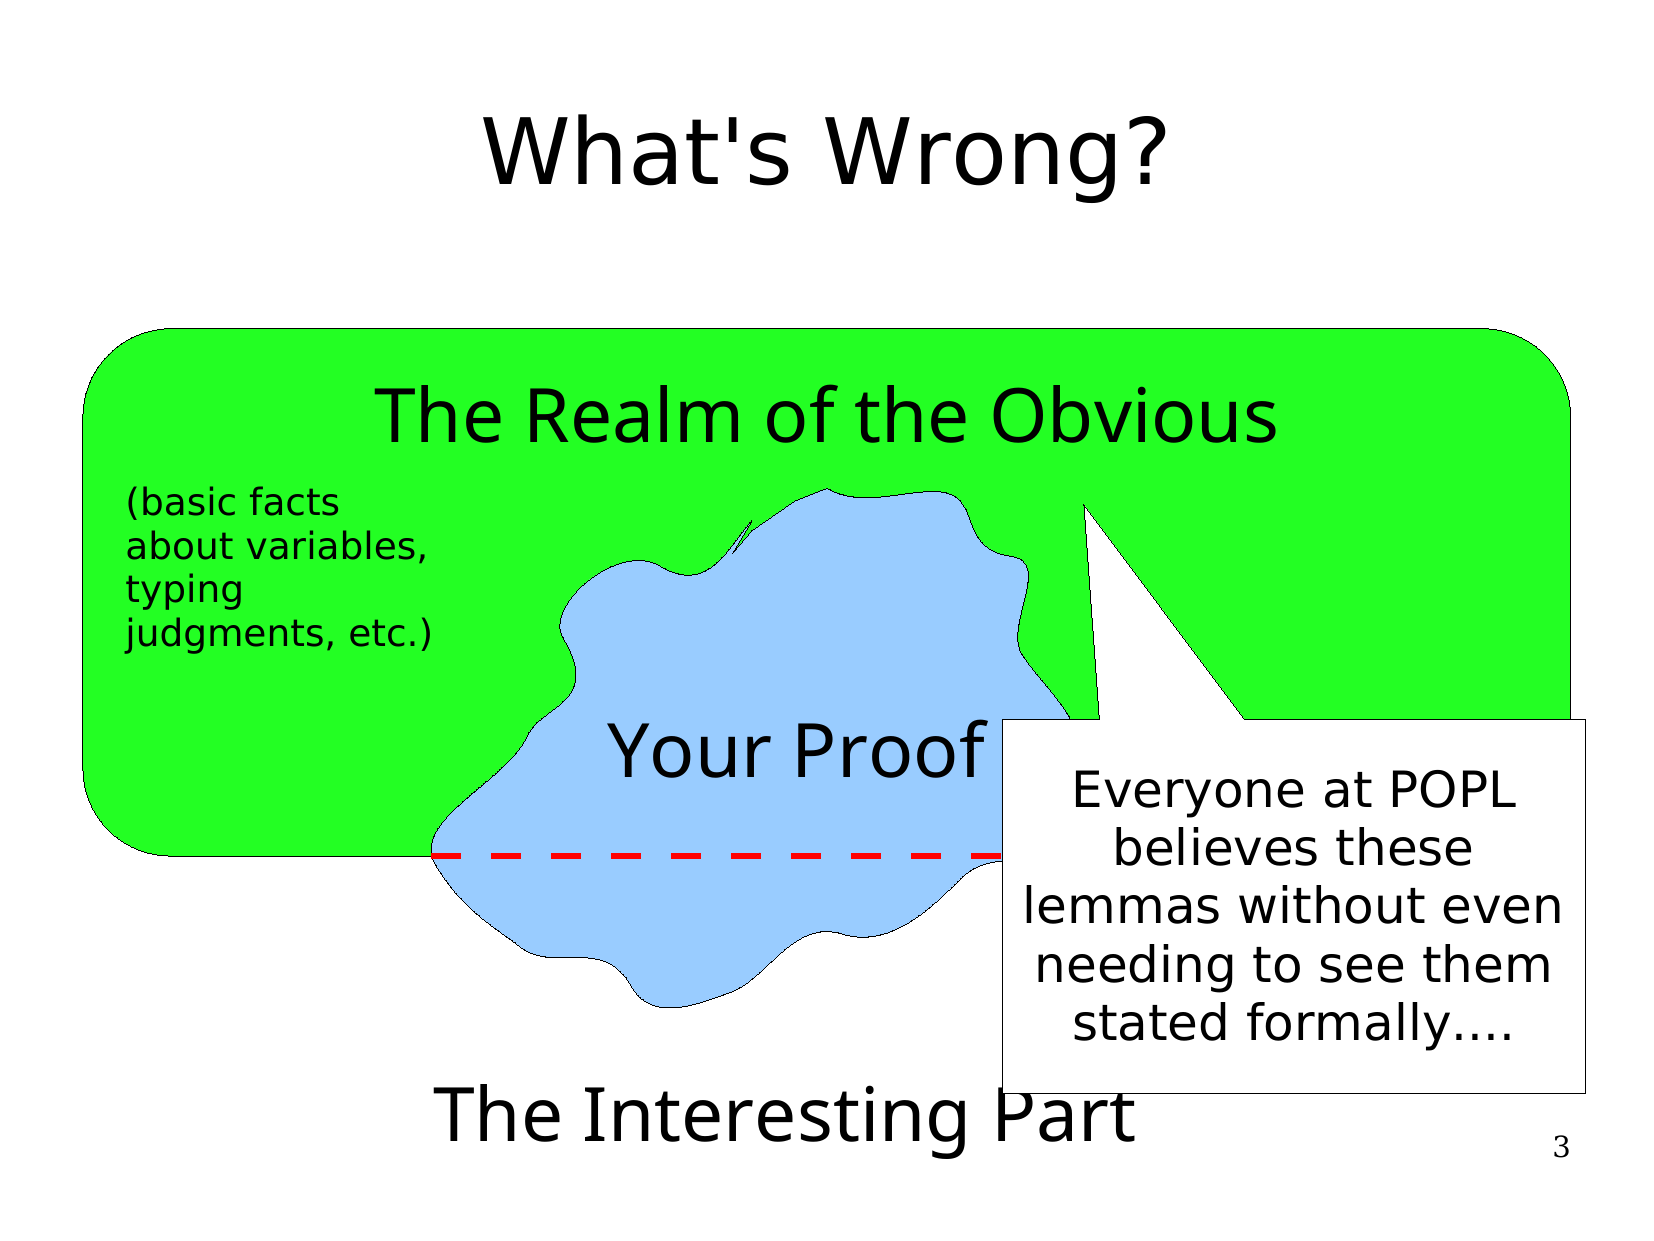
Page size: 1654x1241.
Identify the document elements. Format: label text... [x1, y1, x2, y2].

title What's Wrong? [82, 56, 1571, 250]
text_box Everyone at POPL believes these lemmas without even needing to see them stated formally.... [1002, 504, 1586, 1094]
text_box The Interesting Part [418, 1053, 1236, 1155]
text_box The Realm of the Obvious [82, 328, 1571, 857]
text_box (basic facts about variables, typing judgments, etc.) [110, 473, 469, 663]
text_box Your Proof [431, 488, 1071, 1008]
